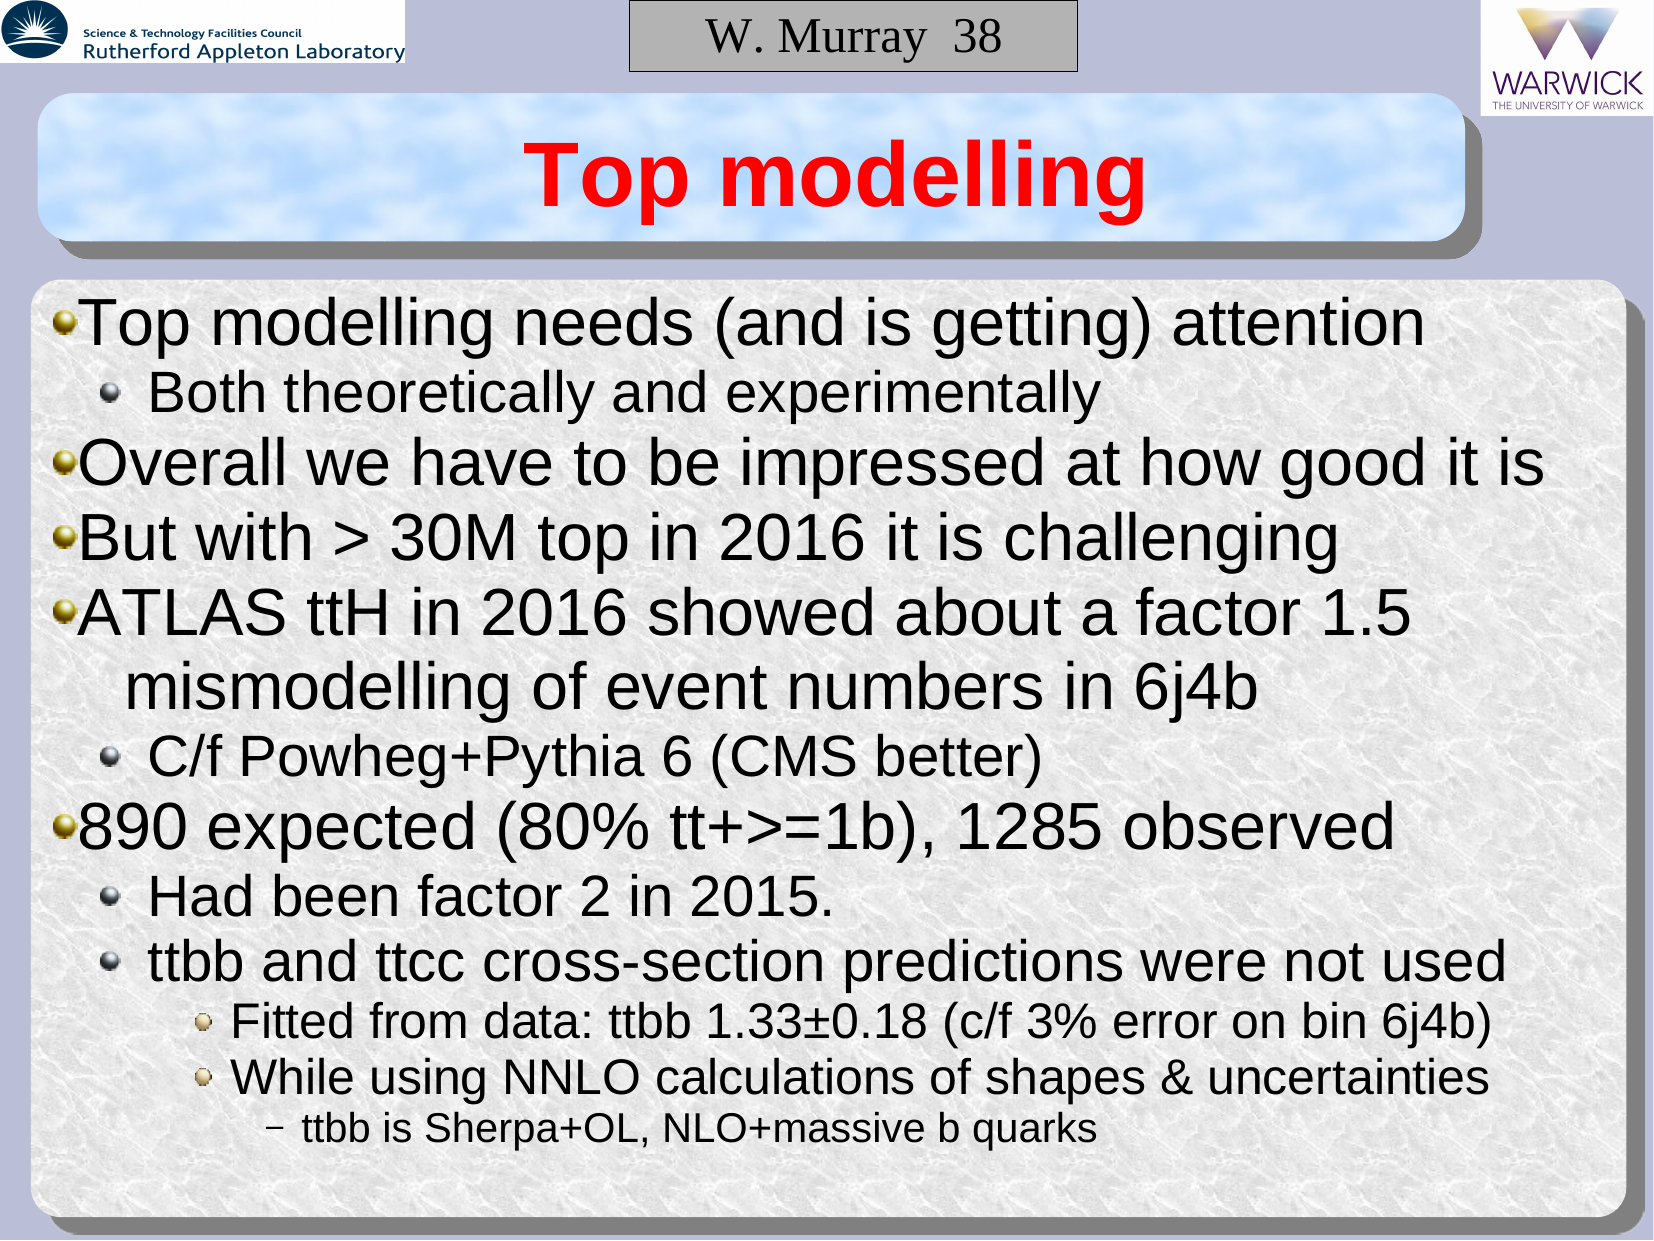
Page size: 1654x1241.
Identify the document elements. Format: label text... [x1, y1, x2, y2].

picture [37, 93, 1452, 242]
list Top modelling needs (and is getting) attention Both theoretically and experimentally Overall we have to be impressed at how good it is But with > 30M top in 2016 it is challenging ATLAS ttH in 2016 showed about a factor 1.5 mismodelling of event numbers in 6j4b C/f Powheg+Pythia 6 (CMS better) 890 expected (80% tt+>=1b), 1285 observed Had been factor 2 in 2015. ttbb and ttcc cross-section predictions were not used Fitted from data: ttbb 1.33±0.18 (c/f 3% error on bin 6j4b) While using NNLO calculations of shapes & uncertainties ttbb is Sherpa+OL, NLO+massive b quarks [53, 285, 1588, 1193]
picture [0, 0, 405, 63]
picture [1480, 0, 1654, 116]
title Top modelling [90, 101, 1584, 249]
picture [30, 279, 1627, 1218]
